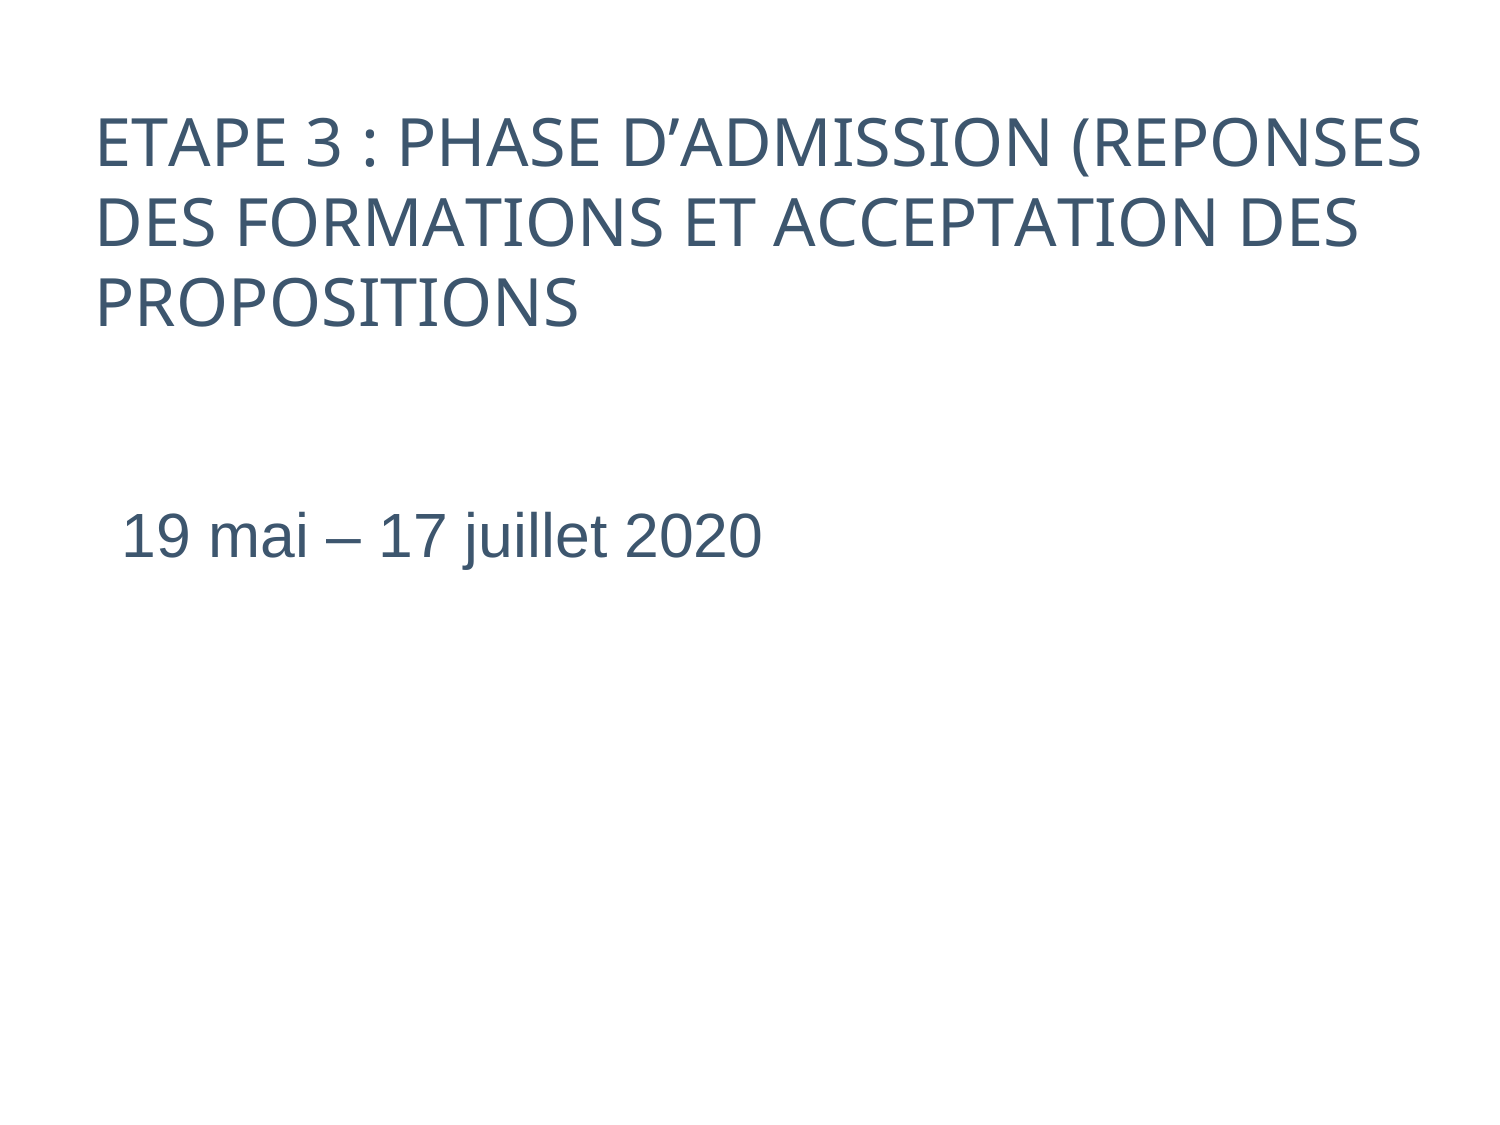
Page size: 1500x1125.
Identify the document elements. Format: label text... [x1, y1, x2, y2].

text_box ETAPE 3 : PHASE D’ADMISSION (REPONSES DES FORMATIONS ET ACCEPTATION DES PROPOSITIONS [79, 92, 1455, 347]
text_box 19 mai – 17 juillet 2020 [107, 488, 779, 577]
